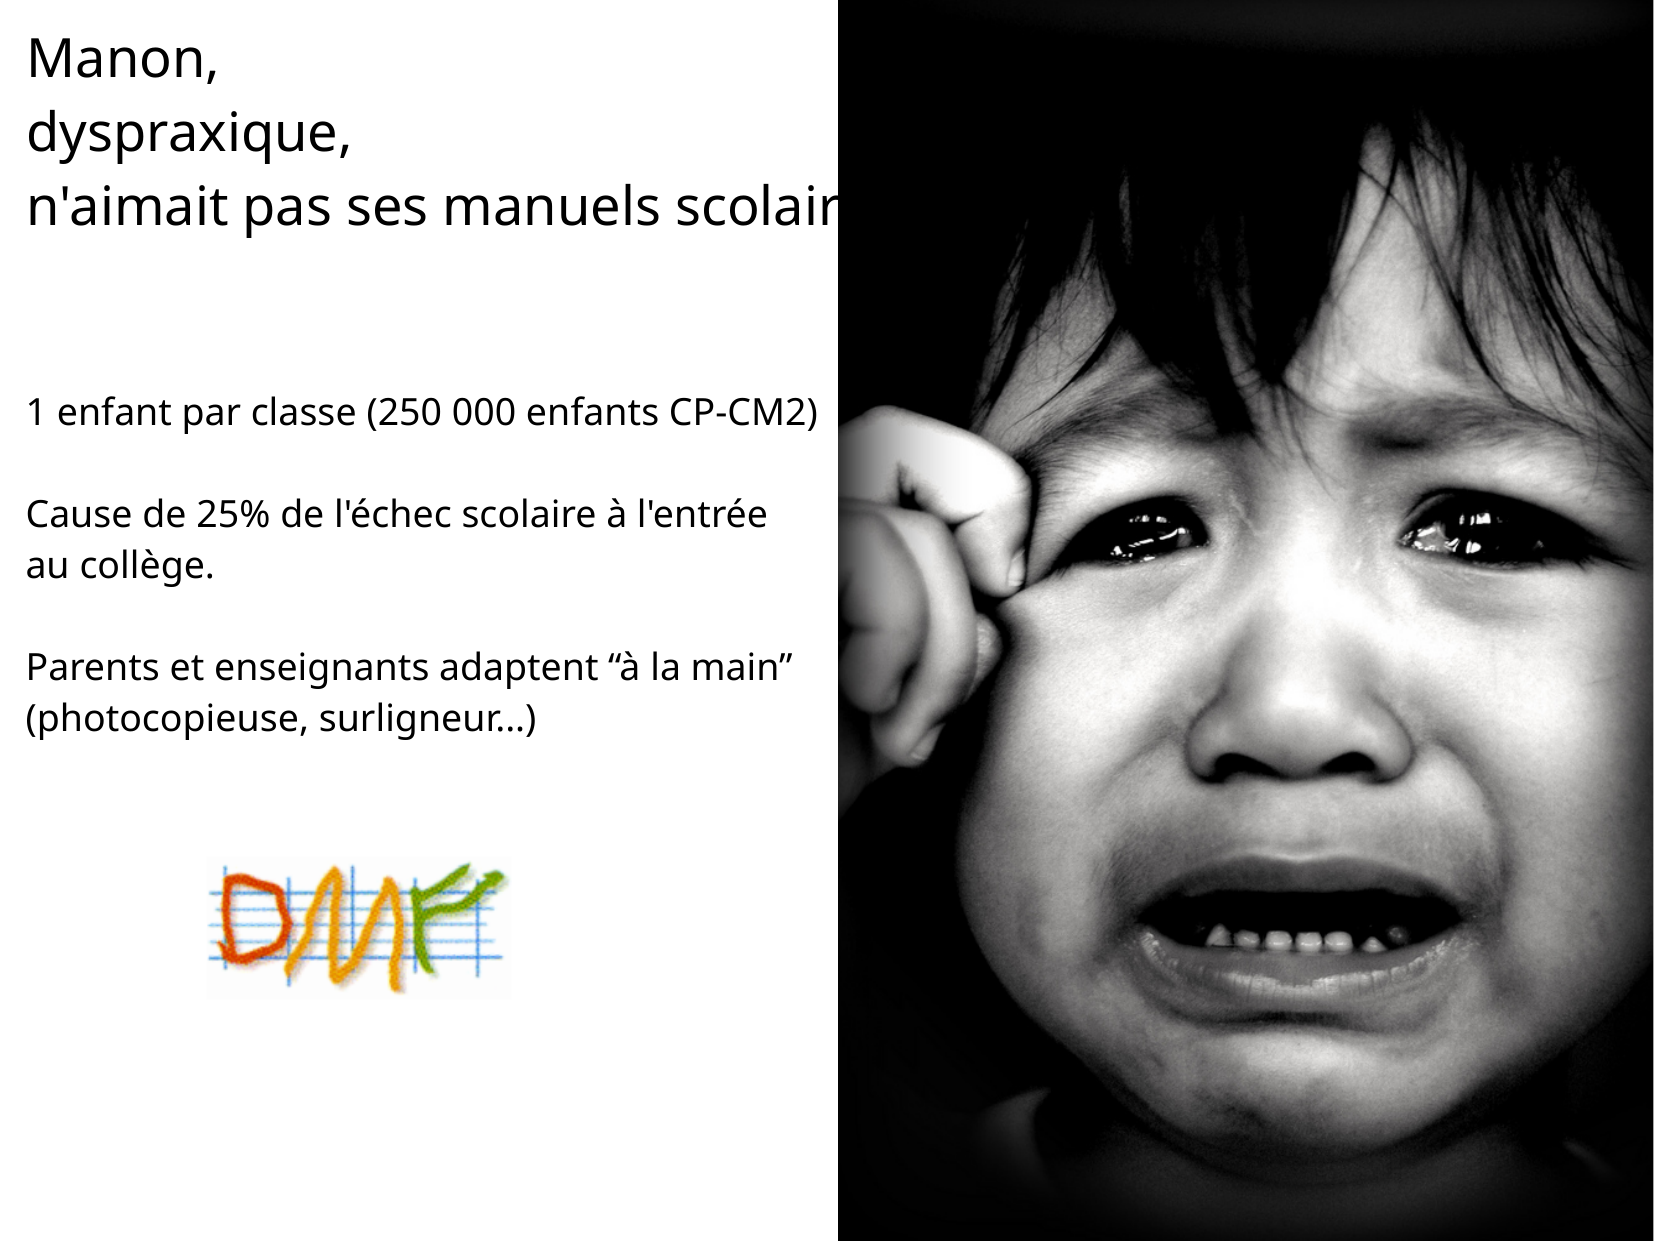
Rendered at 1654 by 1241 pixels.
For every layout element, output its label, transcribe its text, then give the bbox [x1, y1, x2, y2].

picture [838, 0, 1654, 1241]
picture [206, 856, 512, 1000]
text_box Manon, dyspraxique, n'aimait pas ses manuels scolaires. [11, 11, 863, 221]
text_box 1 enfant par classe (250 000 enfants CP-CM2) Cause de 25% de l'échec scolaire à l'entrée au collège. Parents et enseignants adaptent “à la main” (photocopieuse, surligneur...) [10, 377, 819, 708]
